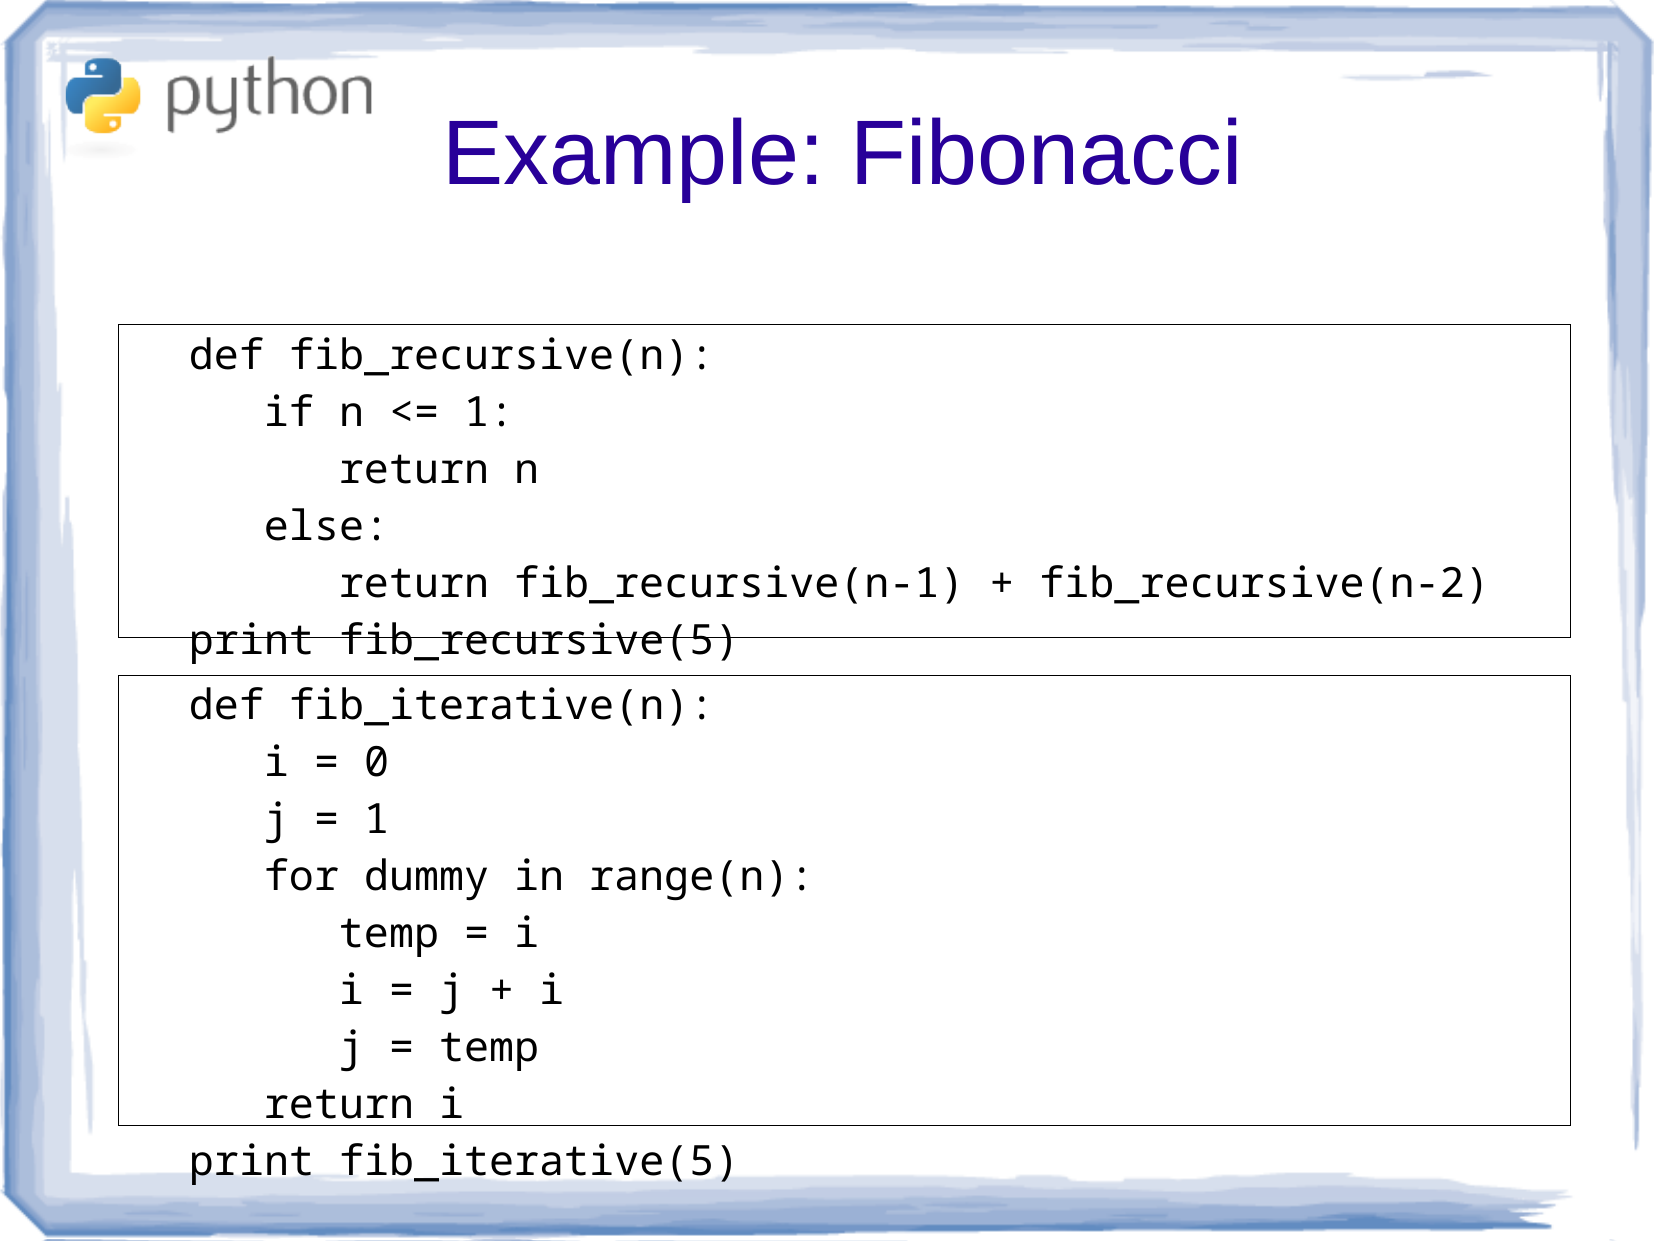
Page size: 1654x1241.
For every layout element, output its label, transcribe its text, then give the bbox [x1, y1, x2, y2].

picture [0, 0, 1654, 1241]
title Example: Fibonacci [82, 49, 1571, 257]
list def fib_recursive(n): if n <= 1: return n else: return fib_recursive(n-1) + fib_recursive(n-2) print fib_recursive(5) [118, 324, 1571, 638]
list def fib_iterative(n): i = 0 j = 1 for dummy in range(n): temp = i i = j + i j = temp return i print fib_iterative(5) [118, 675, 1571, 1126]
